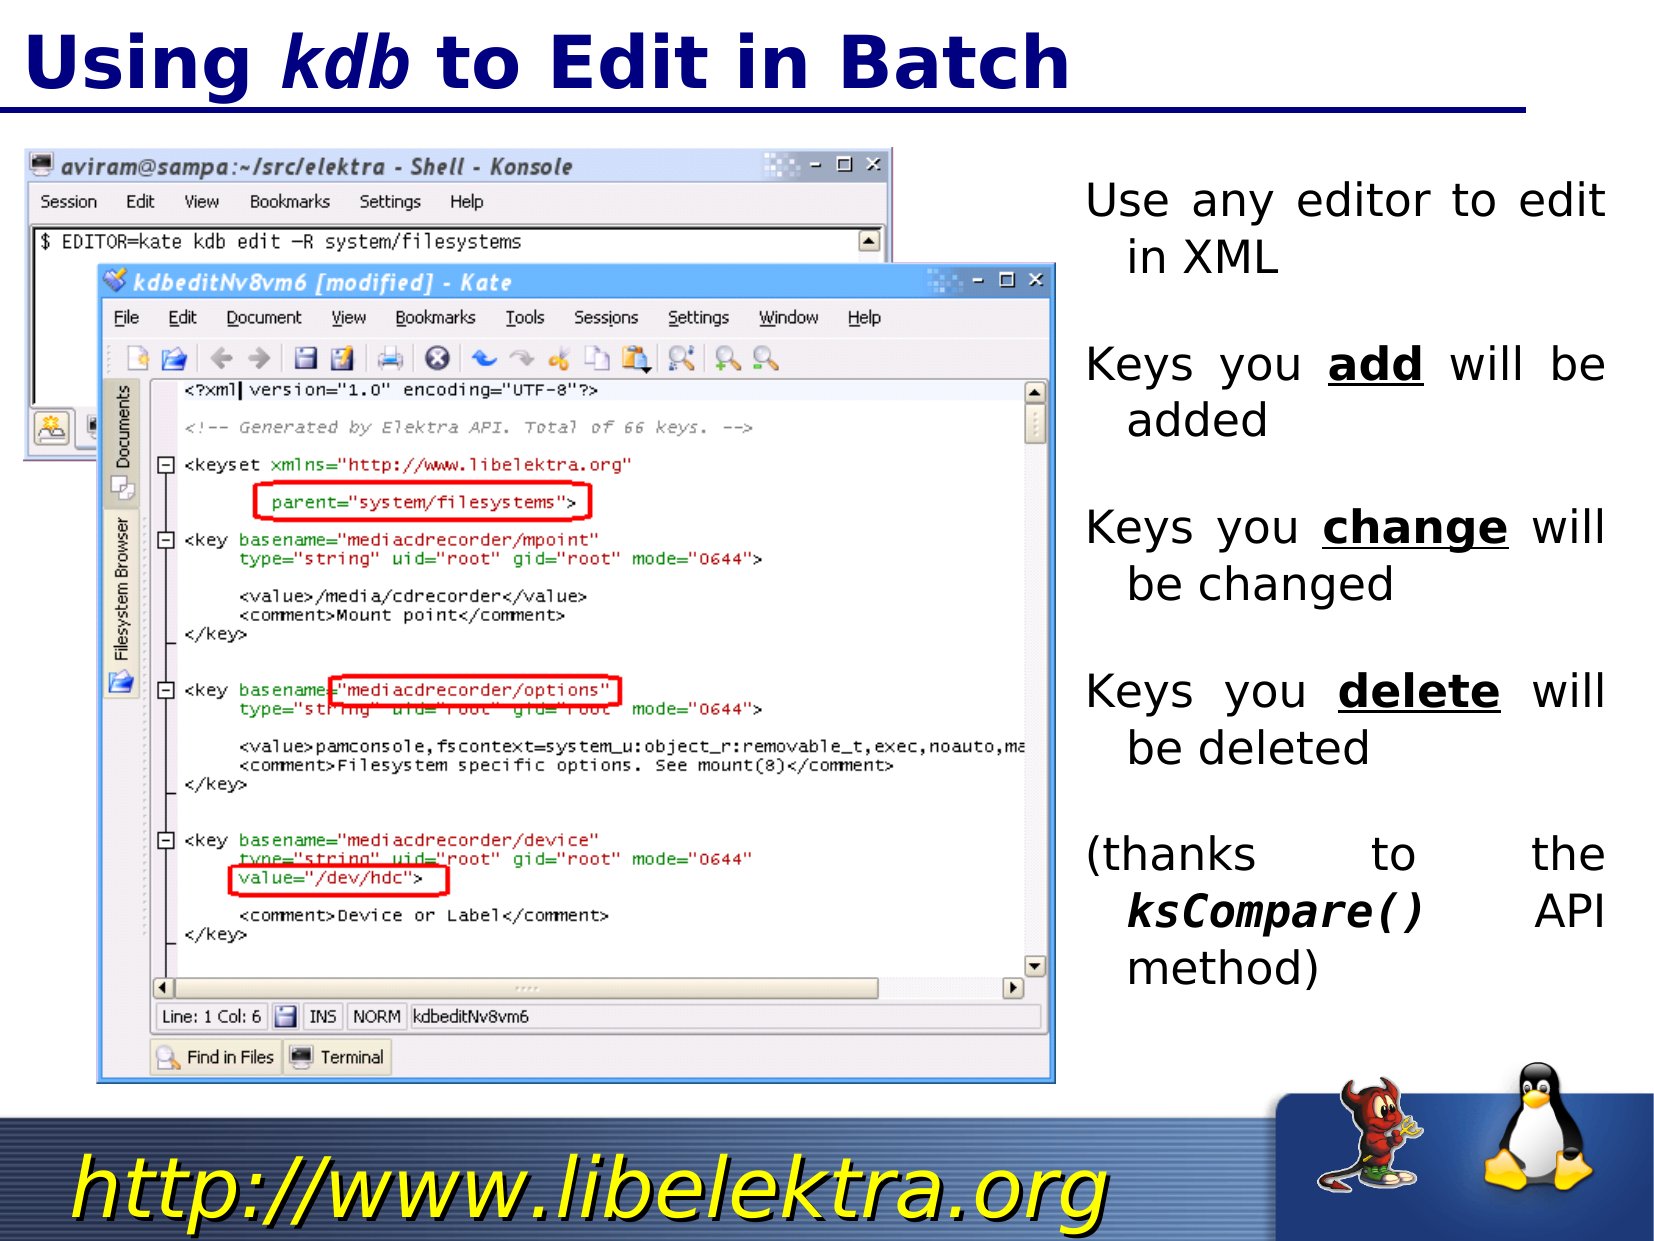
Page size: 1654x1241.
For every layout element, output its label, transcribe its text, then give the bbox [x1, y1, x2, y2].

picture [0, 147, 1654, 1241]
text_box Using kdb to Edit in Batch [22, 14, 1611, 111]
list Use any editor to edit in XML Keys you add will be added Keys you change will be changed Keys you delete will be deleted (thanks to the ksCompare() API method) [1069, 162, 1622, 1000]
